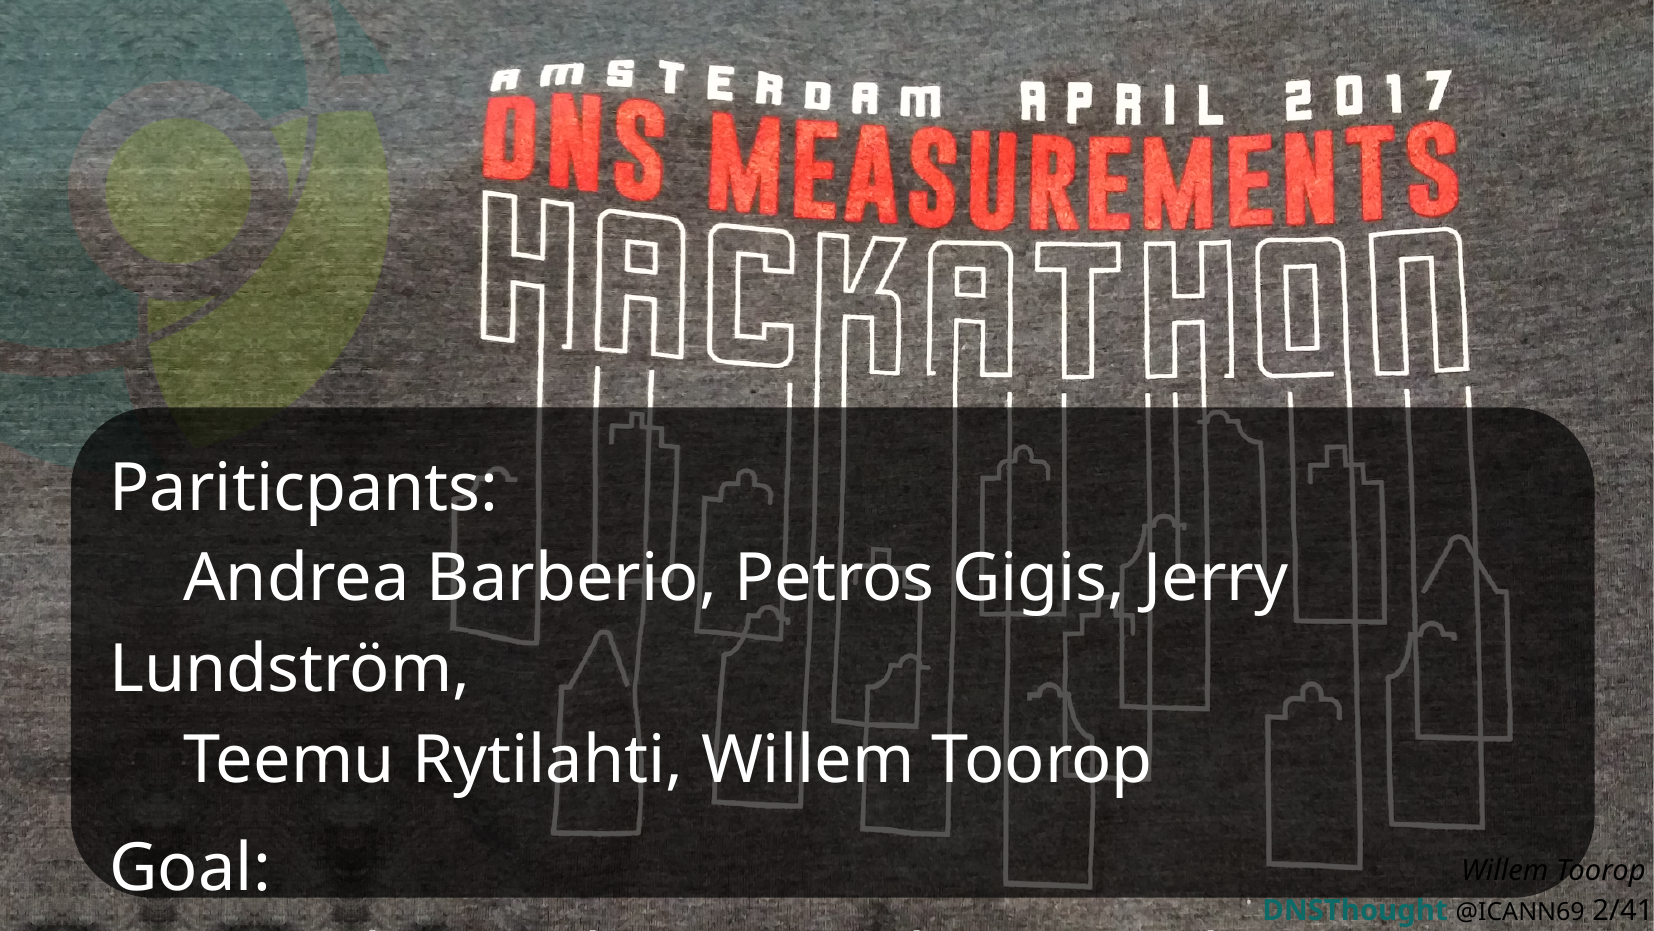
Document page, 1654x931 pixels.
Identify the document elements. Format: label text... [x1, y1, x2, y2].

picture [0, 0, 1654, 931]
text_box Pariticpants: Andrea Barberio, Petros Gigis, Jerry Lundström, Teemu Rytilahti, Willem Toorop Goal: Provide insight into caching resolver capabilities [70, 407, 1595, 898]
